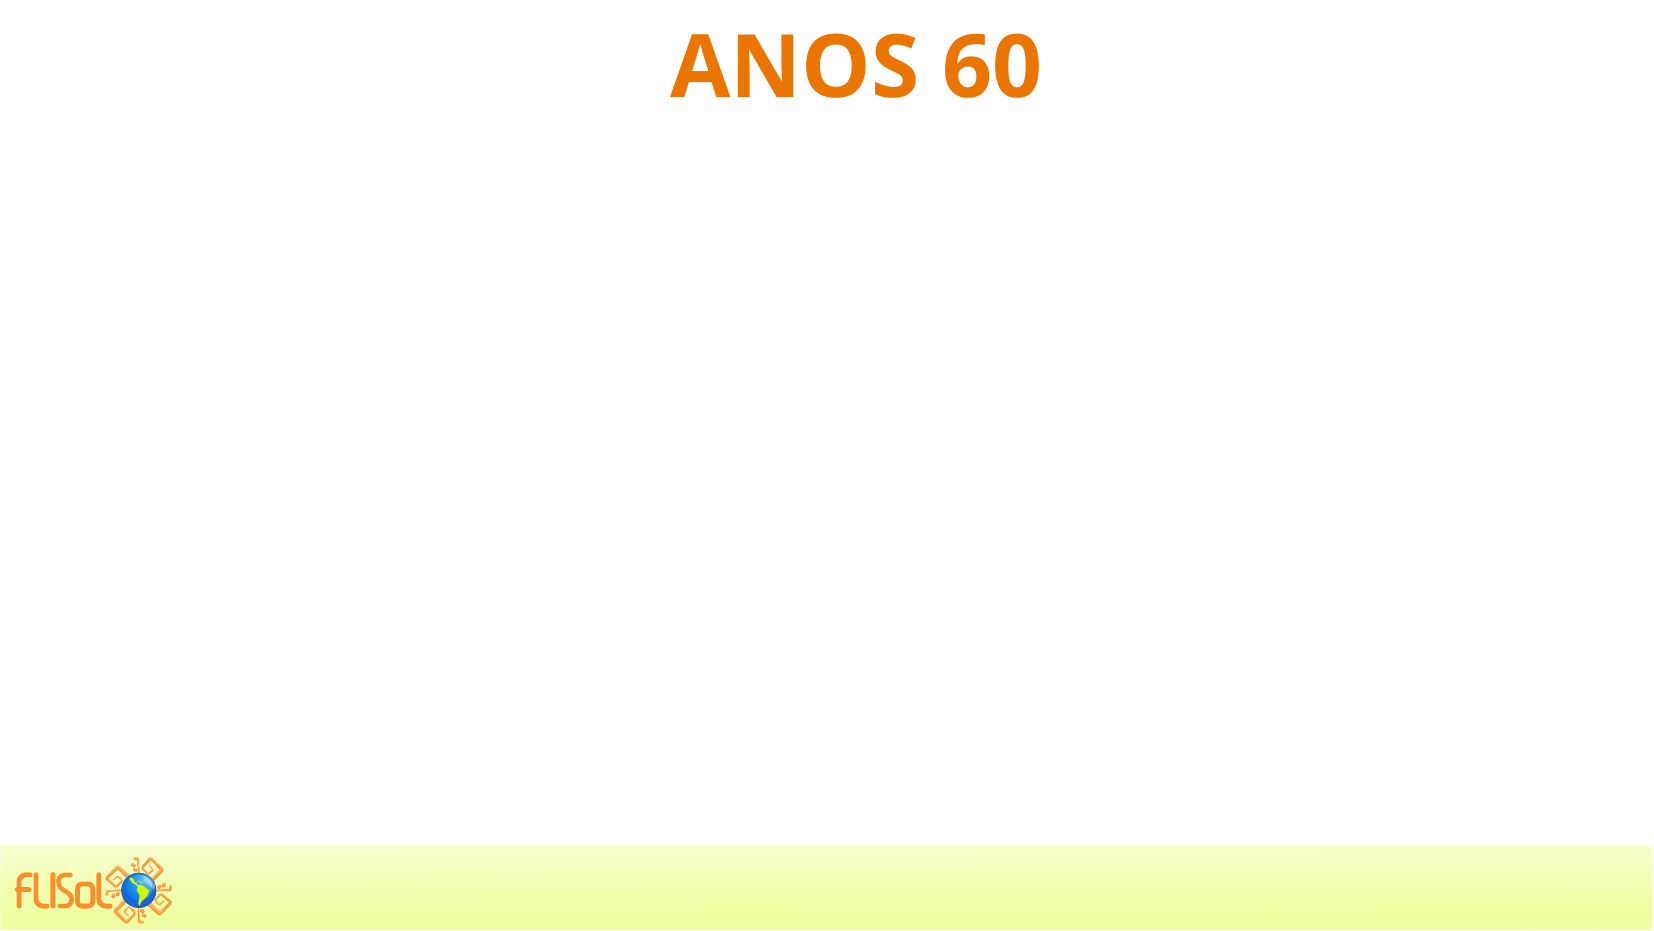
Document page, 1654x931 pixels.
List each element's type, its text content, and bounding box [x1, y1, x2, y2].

text_box [0, 844, 1654, 931]
subtitle ANOS 60 [59, 0, 1654, 296]
